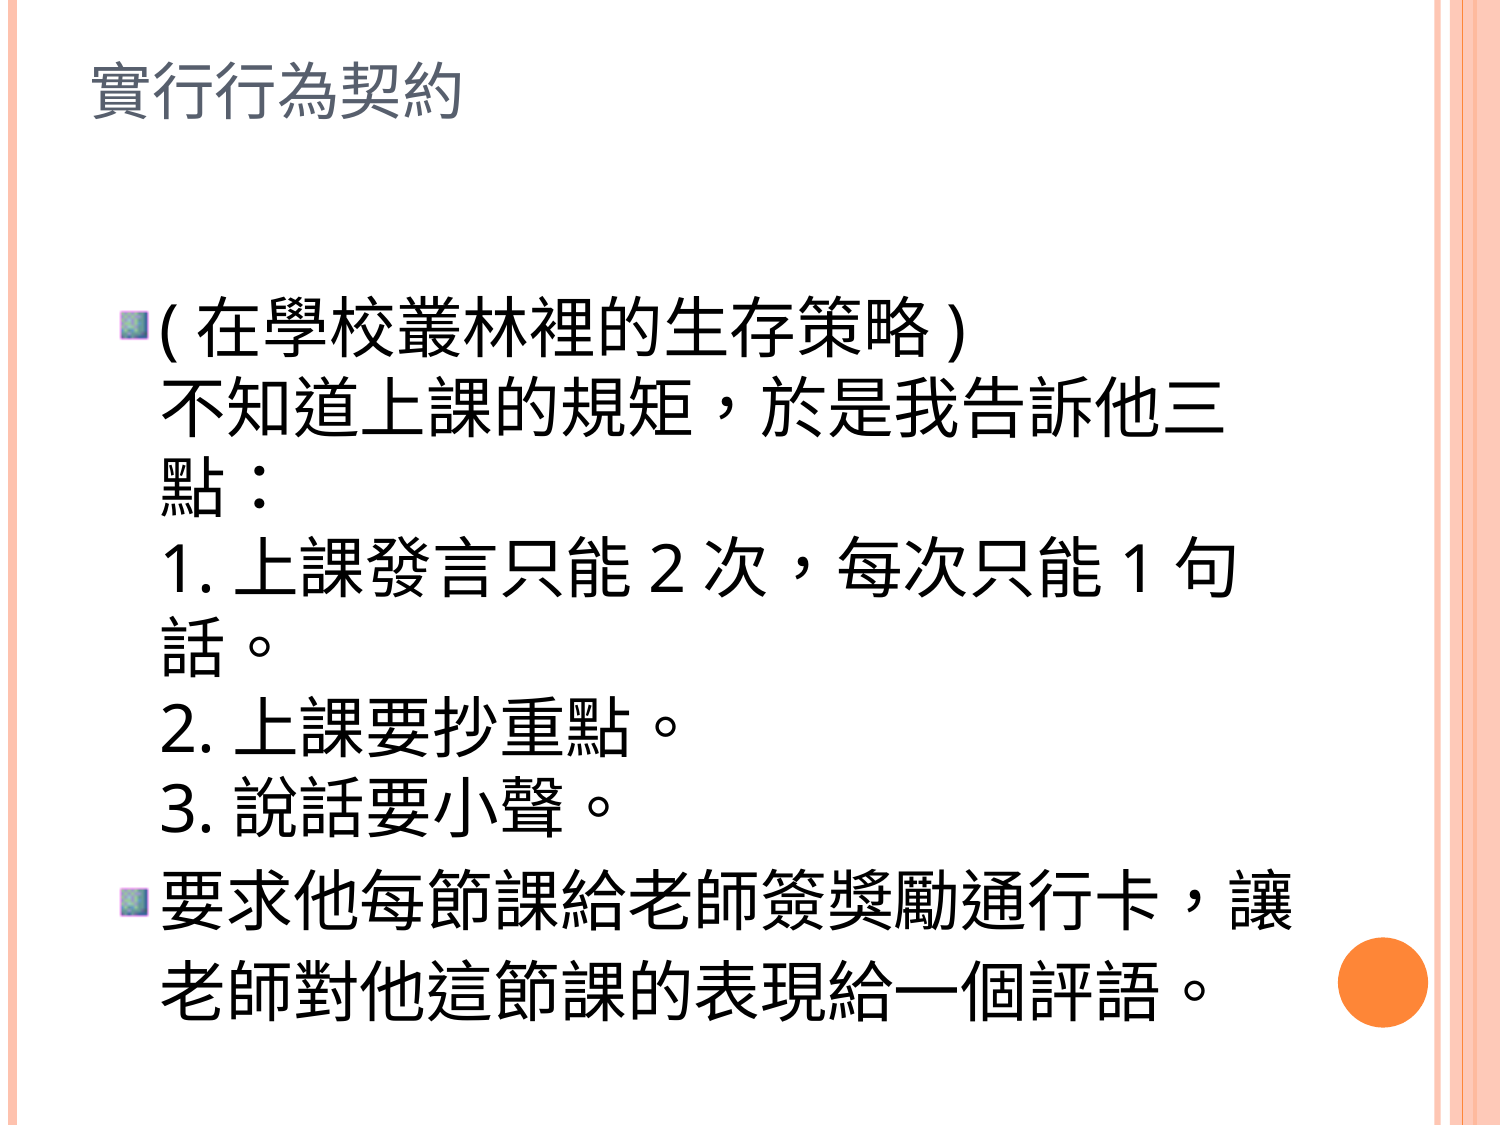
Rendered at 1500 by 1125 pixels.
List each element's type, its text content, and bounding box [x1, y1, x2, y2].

list (在學校叢林裡的生存策略) 不知道上課的規矩，於是我告訴他三點： 1.上課發言只能2次，每次只能1句話。 2.上課要抄重點。 3.說話要小聲。 要求他每節課給老師簽獎勵通行卡，讓老師對他這節課的表現給一個評語。 [100, 278, 1376, 1076]
title 實行行為契約 [75, 45, 1300, 233]
